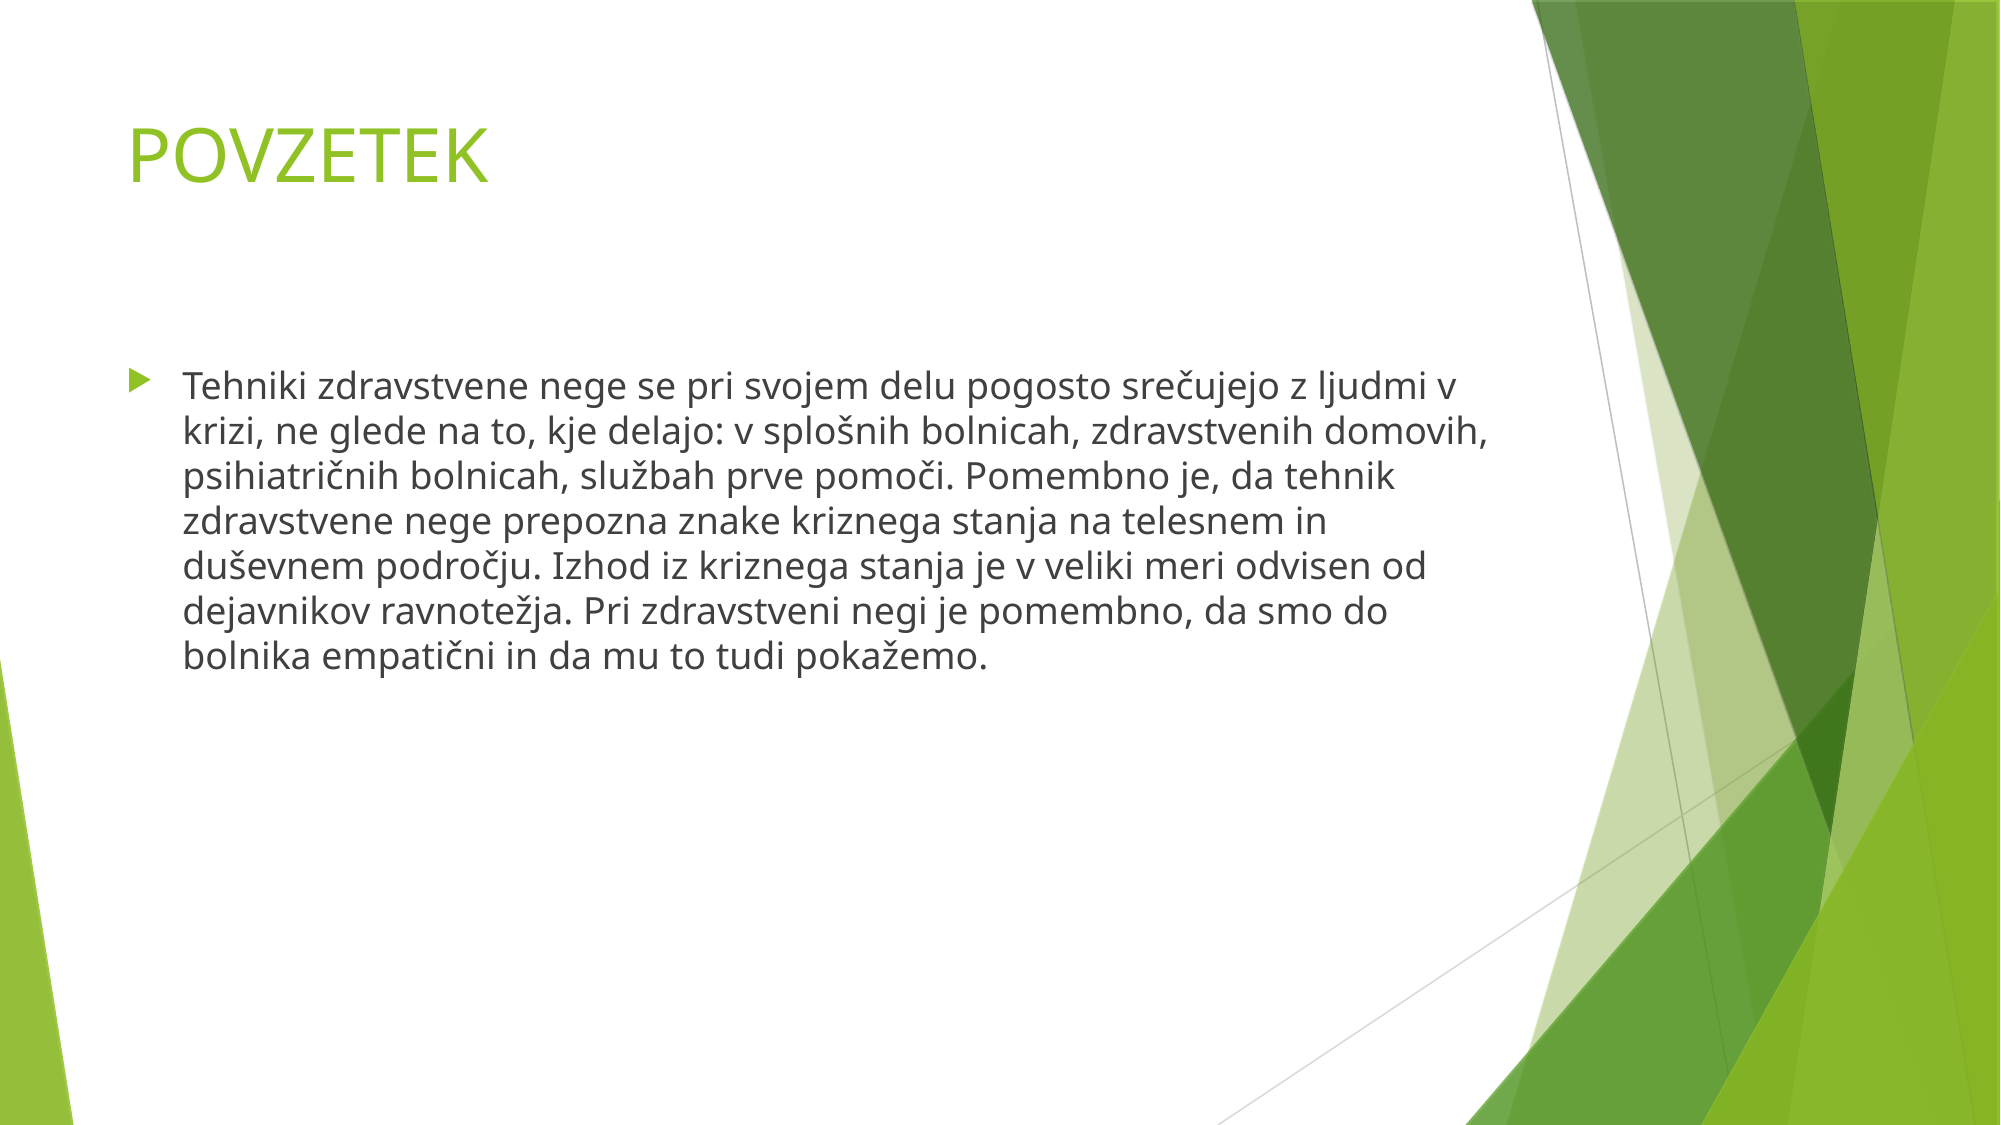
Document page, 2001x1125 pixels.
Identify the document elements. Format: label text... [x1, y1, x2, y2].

list Tehniki zdravstvene nege se pri svojem delu pogosto srečujejo z ljudmi v krizi, ne glede na to, kje delajo: v splošnih bolnicah, zdravstvenih domovih, psihiatričnih bolnicah, službah prve pomoči. Pomembno je, da tehnik zdravstvene nege prepozna znake kriznega stanja na telesnem in duševnem področju. Izhod iz kriznega stanja je v veliki meri odvisen od dejavnikov ravnotežja. Pri zdravstveni negi je pomembno, da smo do bolnika empatični in da mu to tudi pokažemo. [111, 354, 1522, 992]
title POVZETEK [111, 99, 1522, 317]
